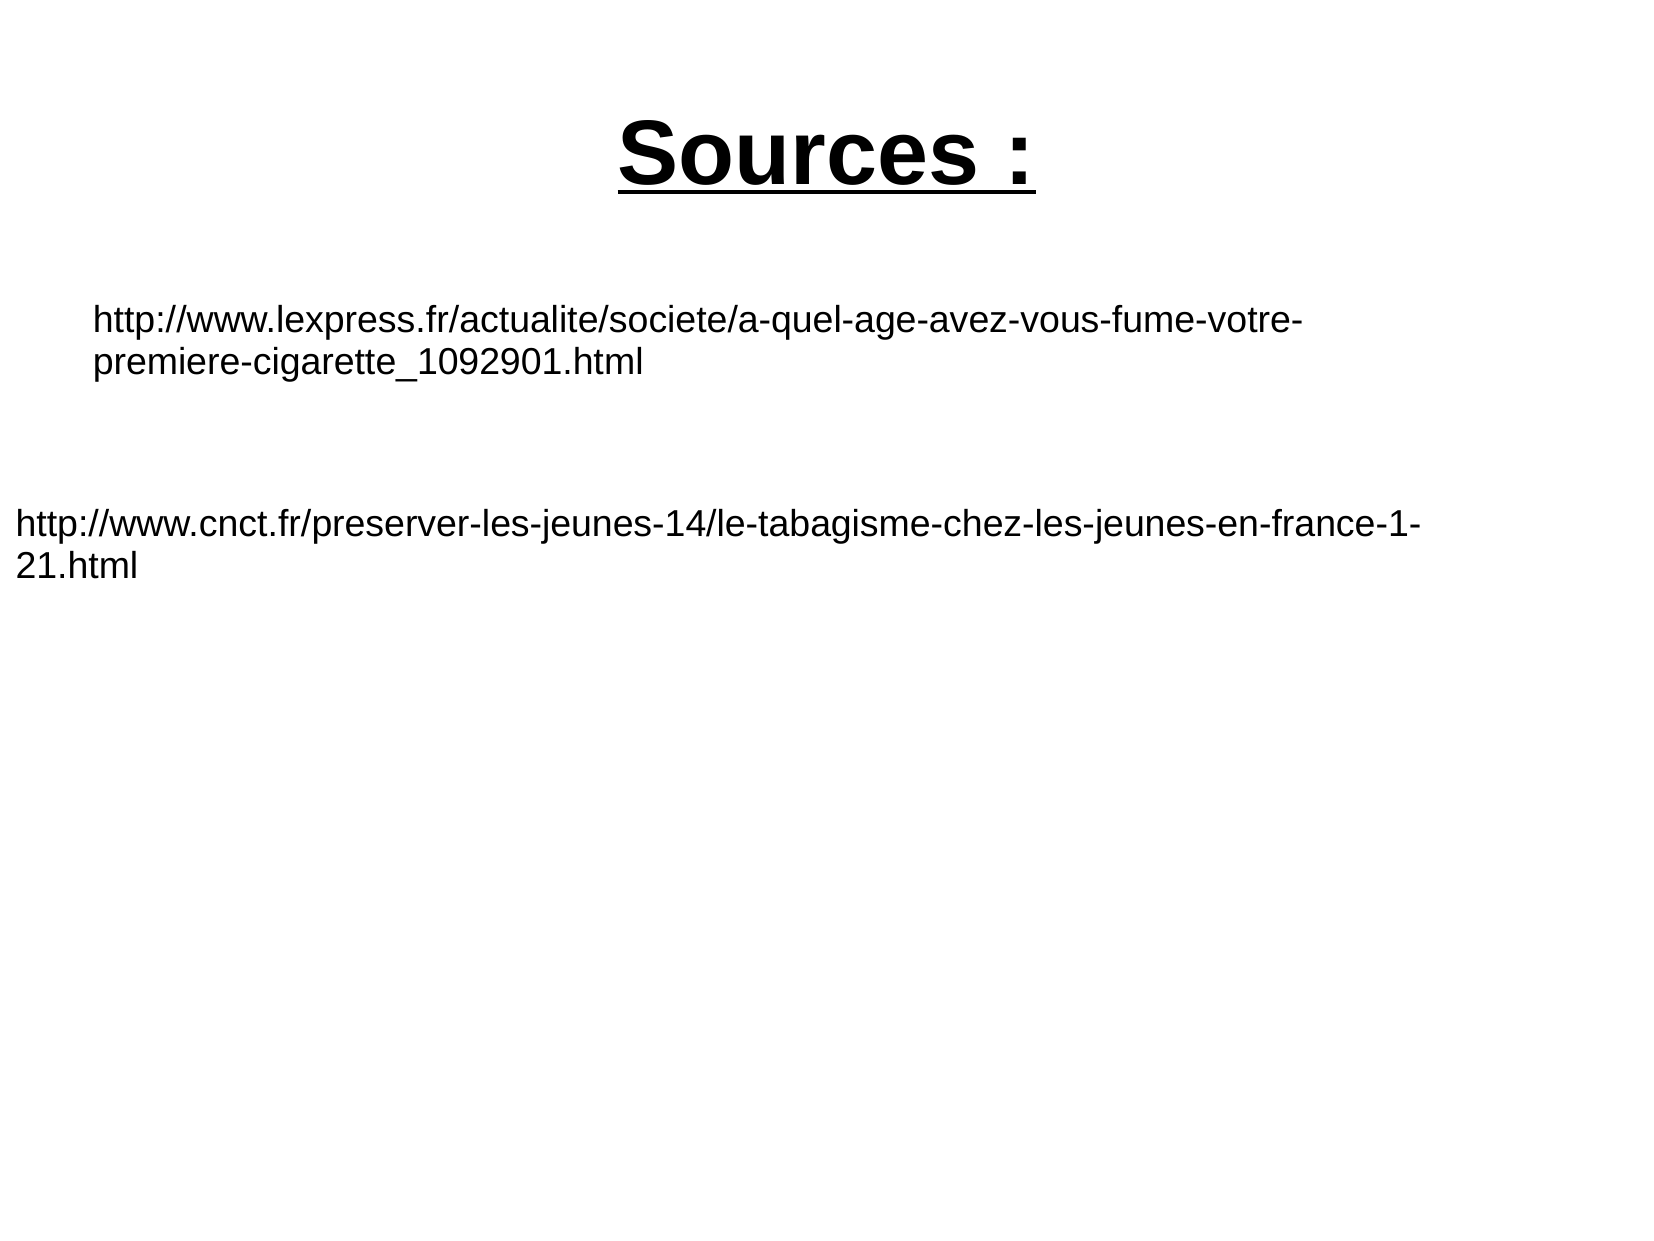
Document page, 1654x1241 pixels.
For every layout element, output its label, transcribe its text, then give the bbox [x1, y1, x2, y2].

text_box http://www.cnct.fr/preserver-les-jeunes-14/le-tabagisme-chez-les-jeunes-en-france-1-21.html [0, 495, 1558, 553]
title Sources : [82, 49, 1571, 257]
text_box http://www.lexpress.fr/actualite/societe/a-quel-age-avez-vous-fume-votre-premiere-cigarette_1092901.html [78, 290, 1477, 390]
